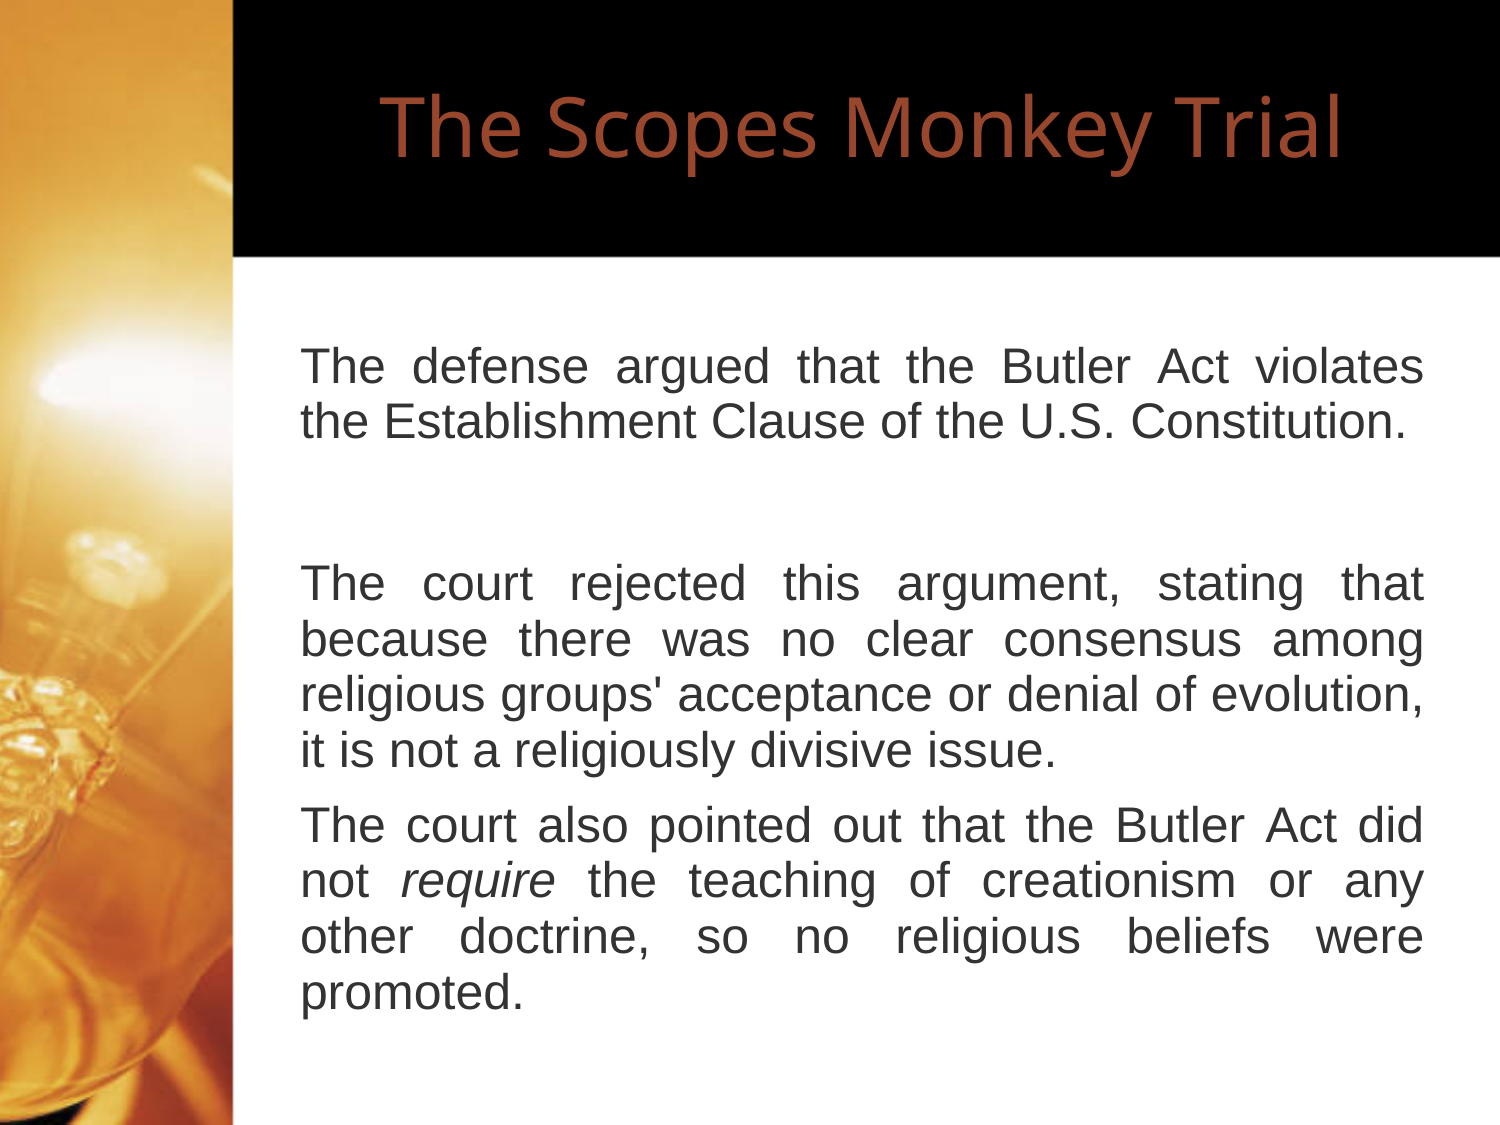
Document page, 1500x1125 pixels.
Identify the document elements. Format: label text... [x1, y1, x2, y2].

picture [0, 0, 1500, 1125]
title The Scopes Monkey Trial [262, 17, 1463, 233]
subtitle The defense argued that the Butler Act violates the Establishment Clause of the U.S. Constitution. [300, 337, 1426, 451]
text_box The court rejected this argument, stating that because there was no clear consensus among religious groups' acceptance or denial of evolution, it is not a religiously divisive issue. The court also pointed out that the Butler Act did not require the teaching of creationism or any other doctrine, so no religious beliefs were promoted. [300, 555, 1426, 1020]
